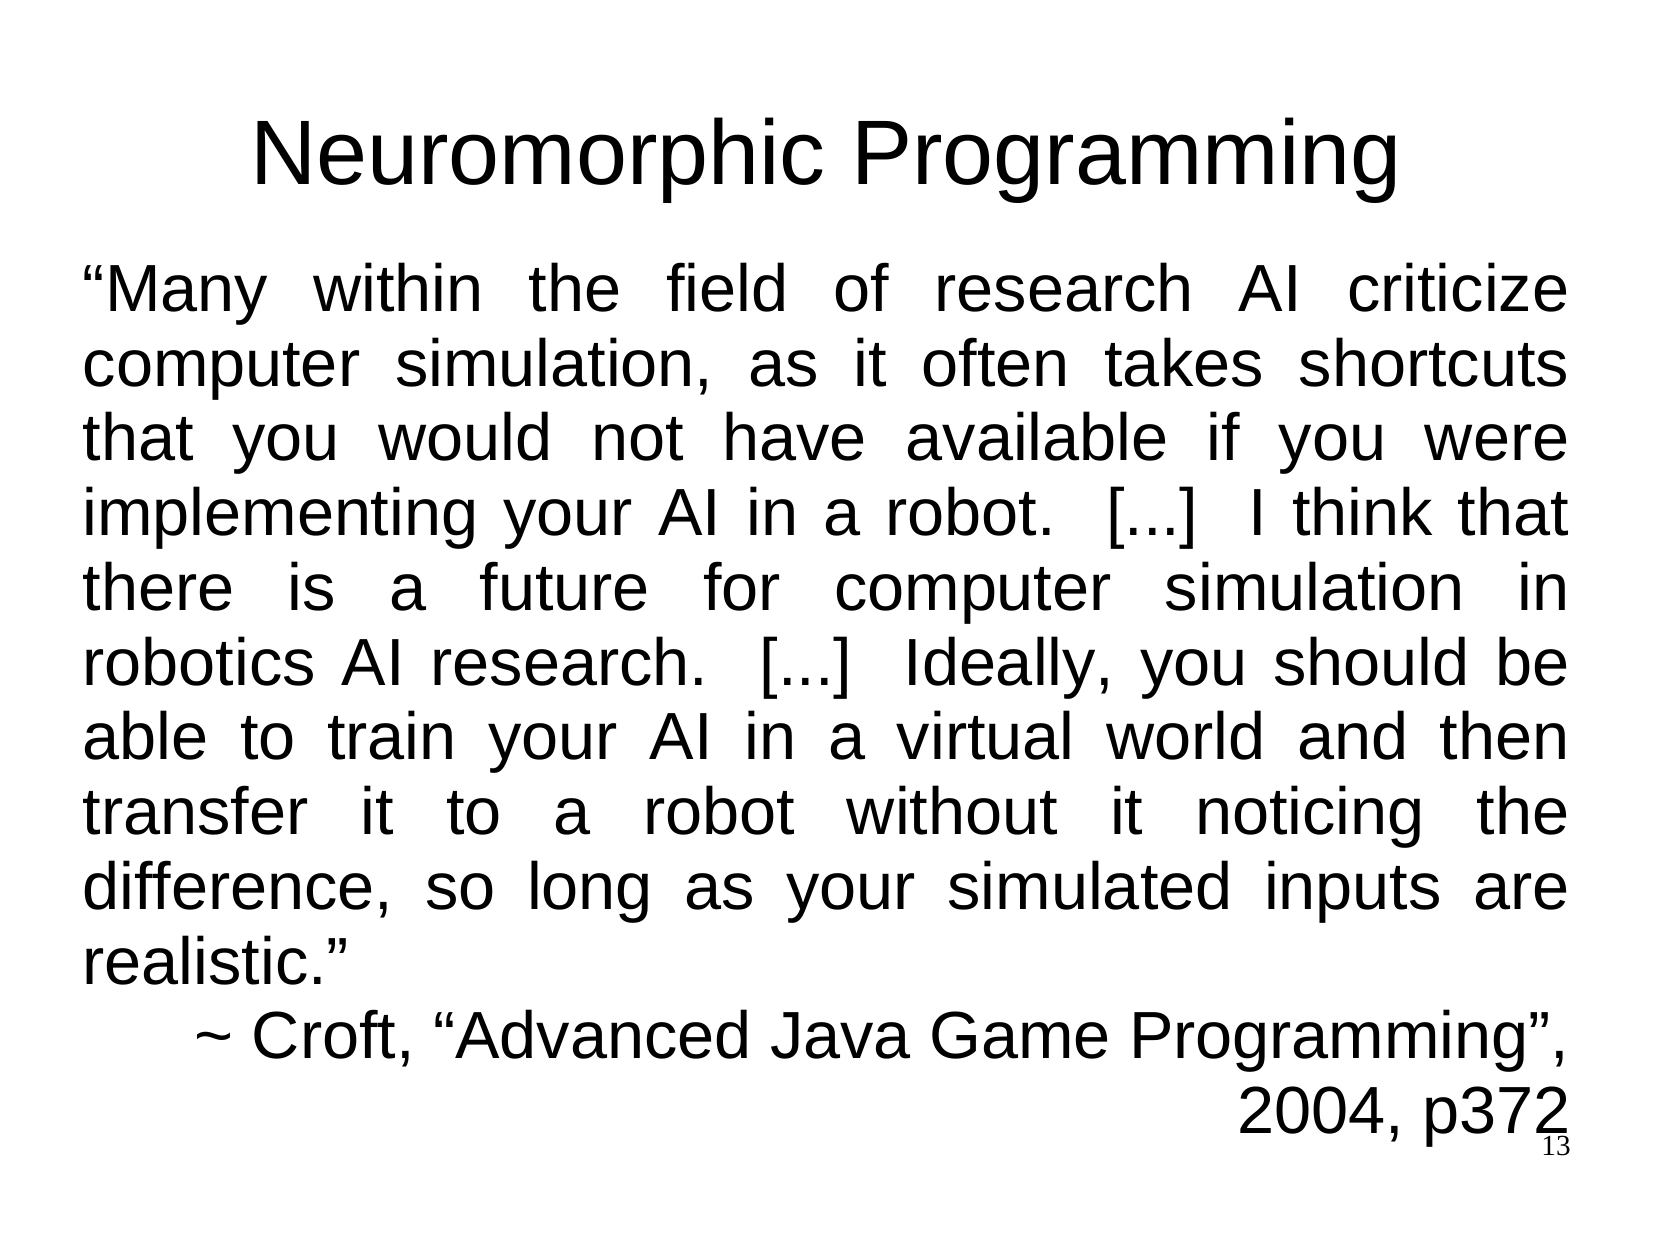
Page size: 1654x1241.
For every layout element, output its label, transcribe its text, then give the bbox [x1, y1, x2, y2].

title Neuromorphic Programming [82, 49, 1571, 250]
subtitle “Many within the field of research AI criticize computer simulation, as it often takes shortcuts that you would not have available if you were implementing your AI in a robot. [...] I think that there is a future for computer simulation in robotics AI research. [...] Ideally, you should be able to train your AI in a virtual world and then transfer it to a robot without it noticing the difference, so long as your simulated inputs are realistic.” ~ Croft, “Advanced Java Game Programming”, 2004, p372 [82, 250, 1571, 1149]
